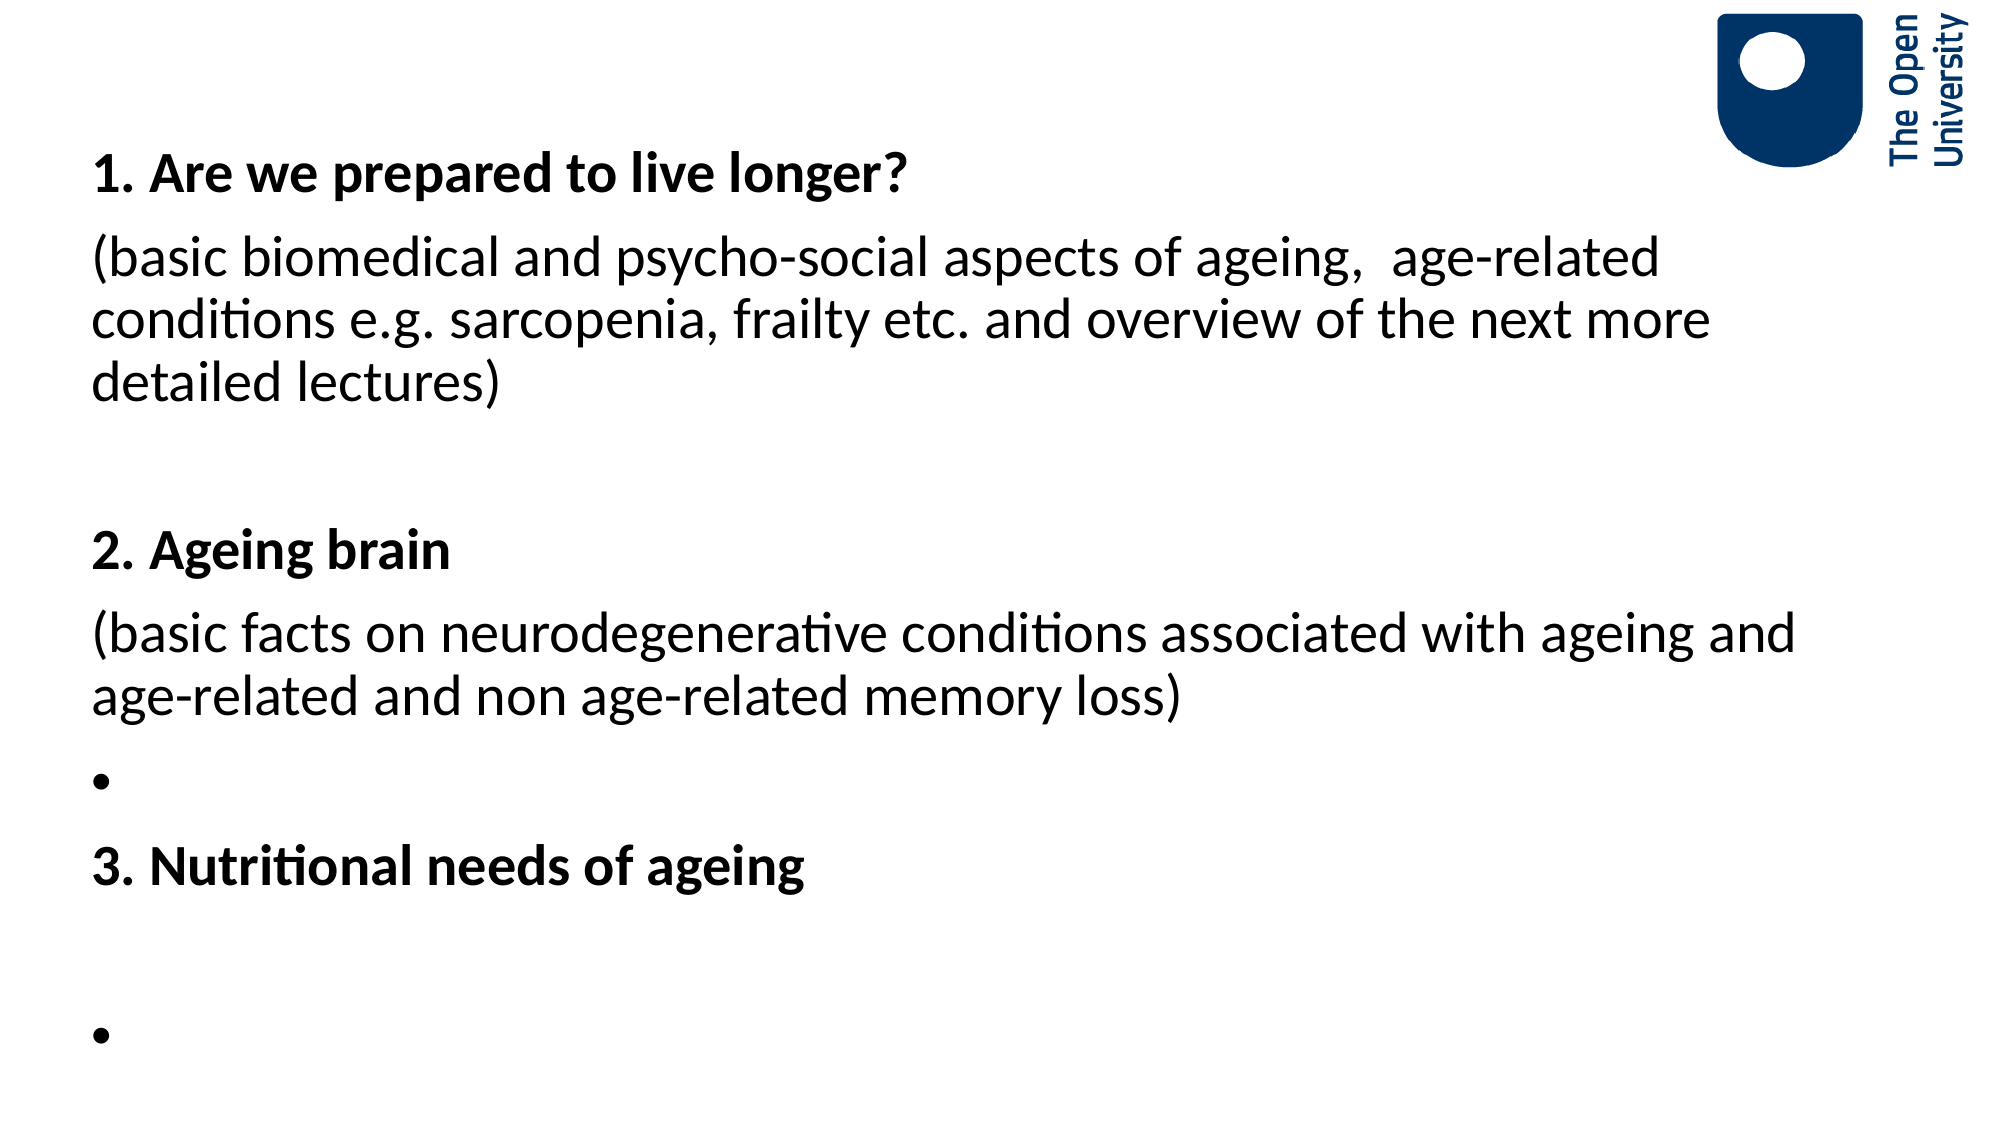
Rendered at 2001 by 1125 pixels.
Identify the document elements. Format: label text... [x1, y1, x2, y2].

picture [1716, 10, 1971, 170]
list 1. Are we prepared to live longer? (basic biomedical and psycho-social aspects of ageing, age-related conditions e.g. sarcopenia, frailty etc. and overview of the next more detailed lectures) 2. Ageing brain (basic facts on neurodegenerative conditions associated with ageing and age-related and non age-related memory loss) 3. Nutritional needs of ageing [76, 134, 1863, 1014]
